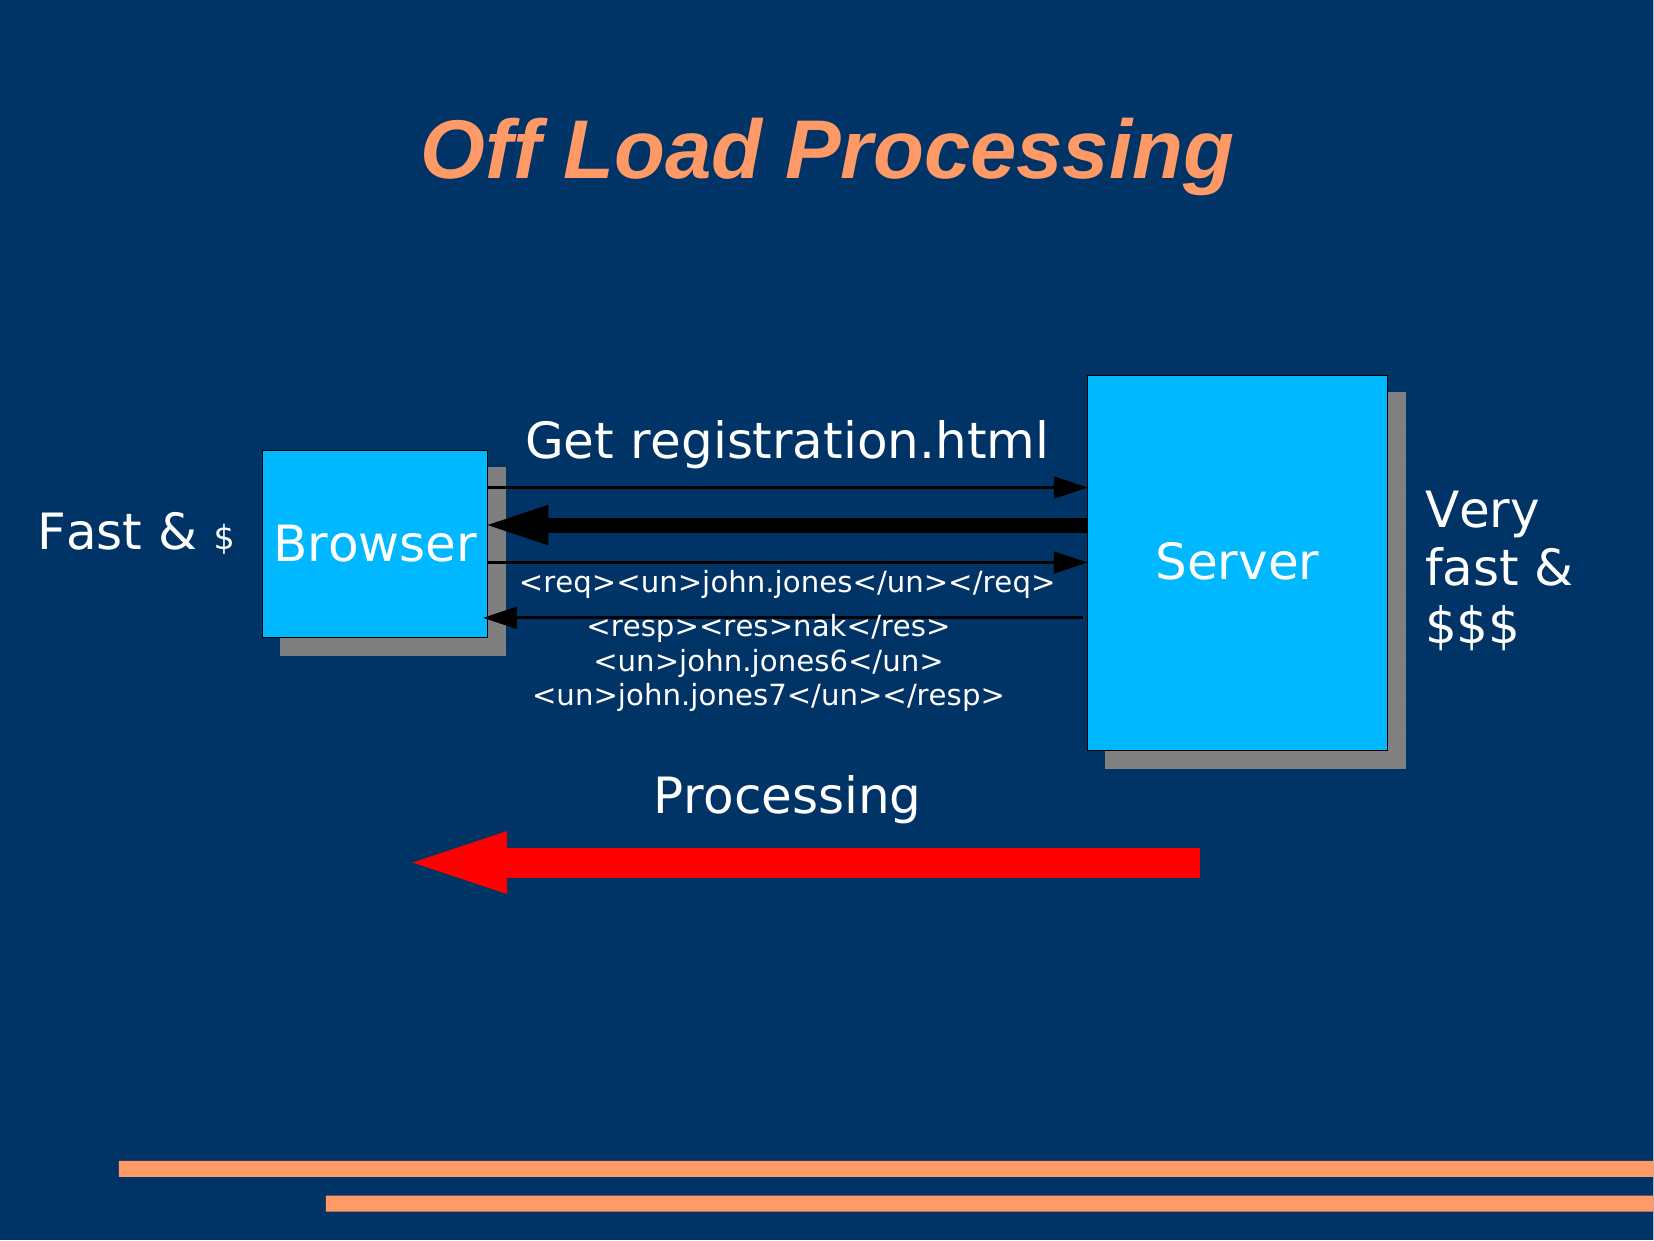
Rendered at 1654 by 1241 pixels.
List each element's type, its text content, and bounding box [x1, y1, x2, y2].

text_box <req><un>john.jones</un></req> [487, 565, 1088, 601]
text_box Very fast & $$$ [1425, 480, 1618, 656]
title Off Load Processing [121, 46, 1534, 254]
text_box <resp><res>nak</res> <un>john.jones6</un> <un>john.jones7</un></resp> [450, 609, 1088, 713]
text_box Processing [525, 766, 1051, 826]
text_box Fast & $ [37, 503, 263, 562]
text_box Get registration.html [525, 412, 1051, 471]
text_box Server [1087, 375, 1388, 751]
text_box Browser [262, 450, 488, 638]
